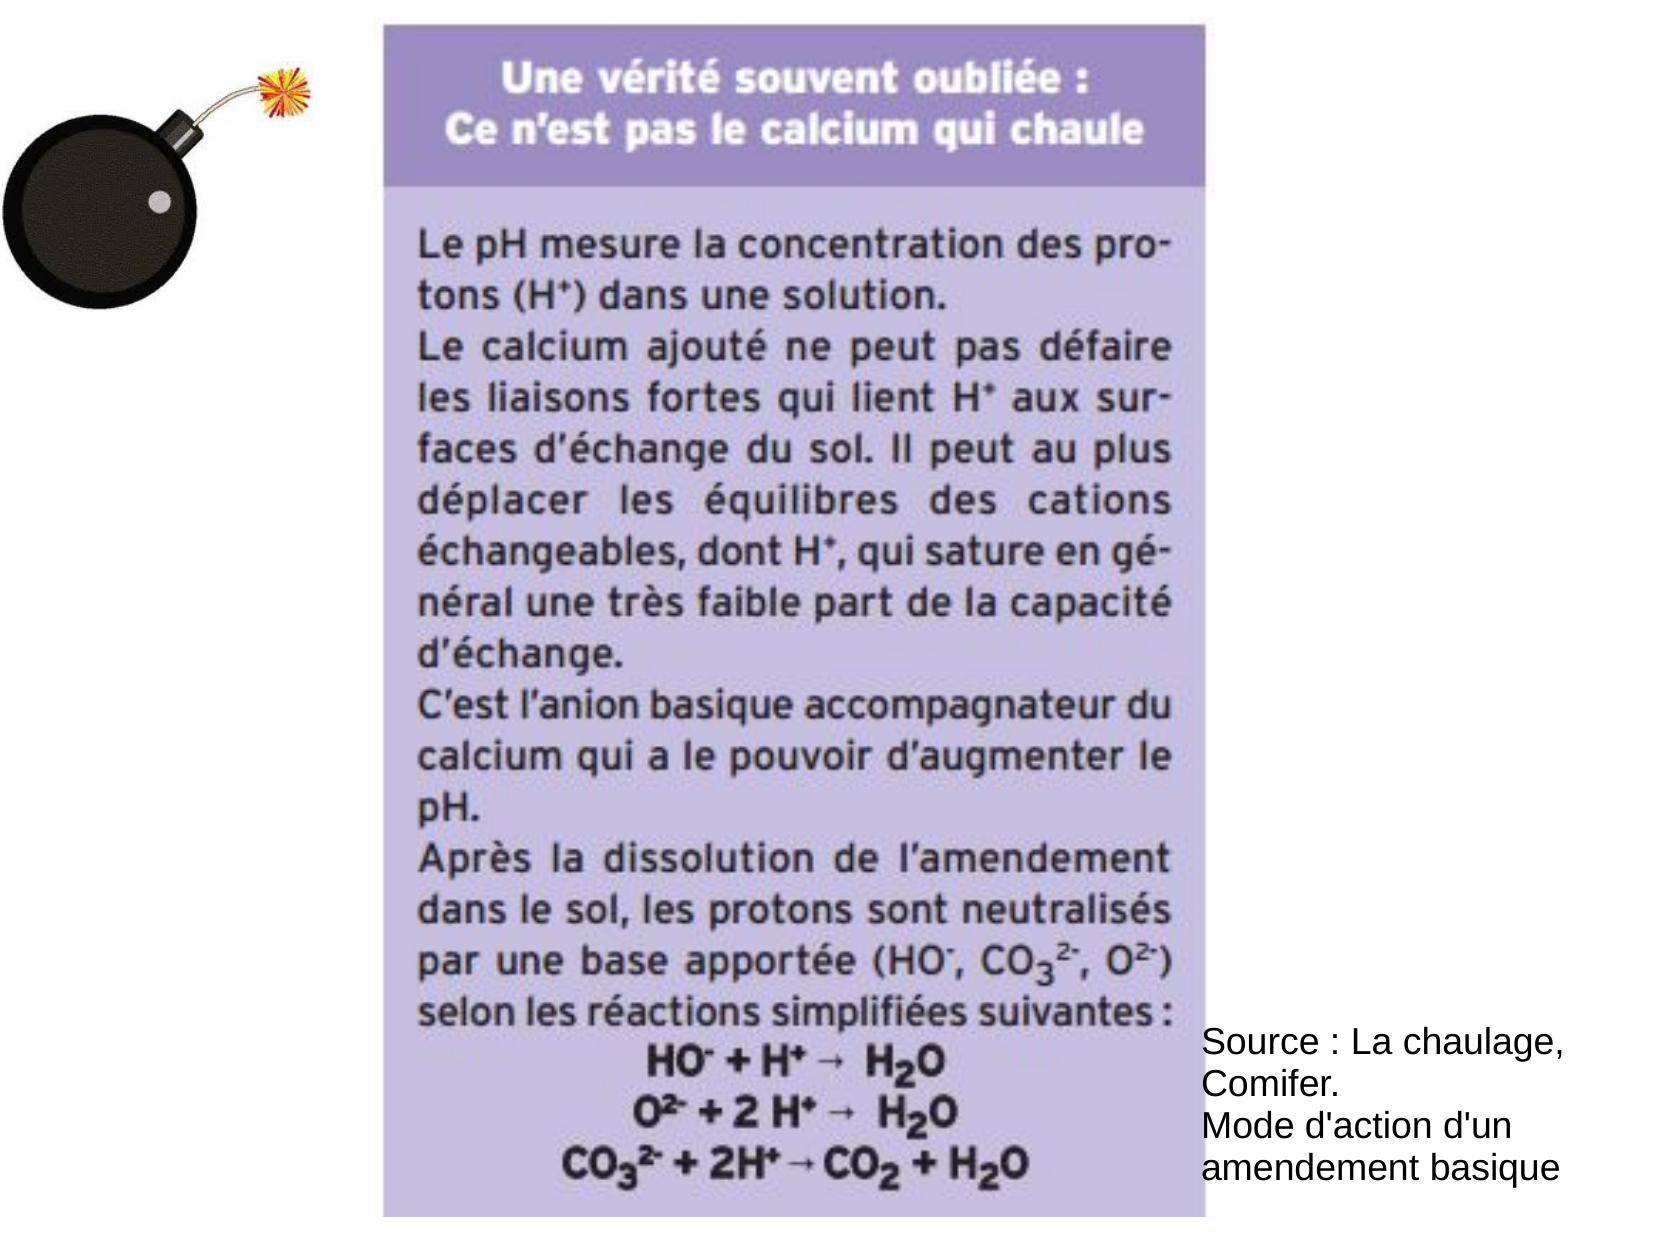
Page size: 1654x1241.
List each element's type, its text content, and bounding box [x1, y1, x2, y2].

text_box Source : La chaulage, Comifer. Mode d'action d'un amendement basique [1186, 1012, 1651, 1196]
picture [373, 17, 1215, 1217]
picture [0, 61, 313, 312]
